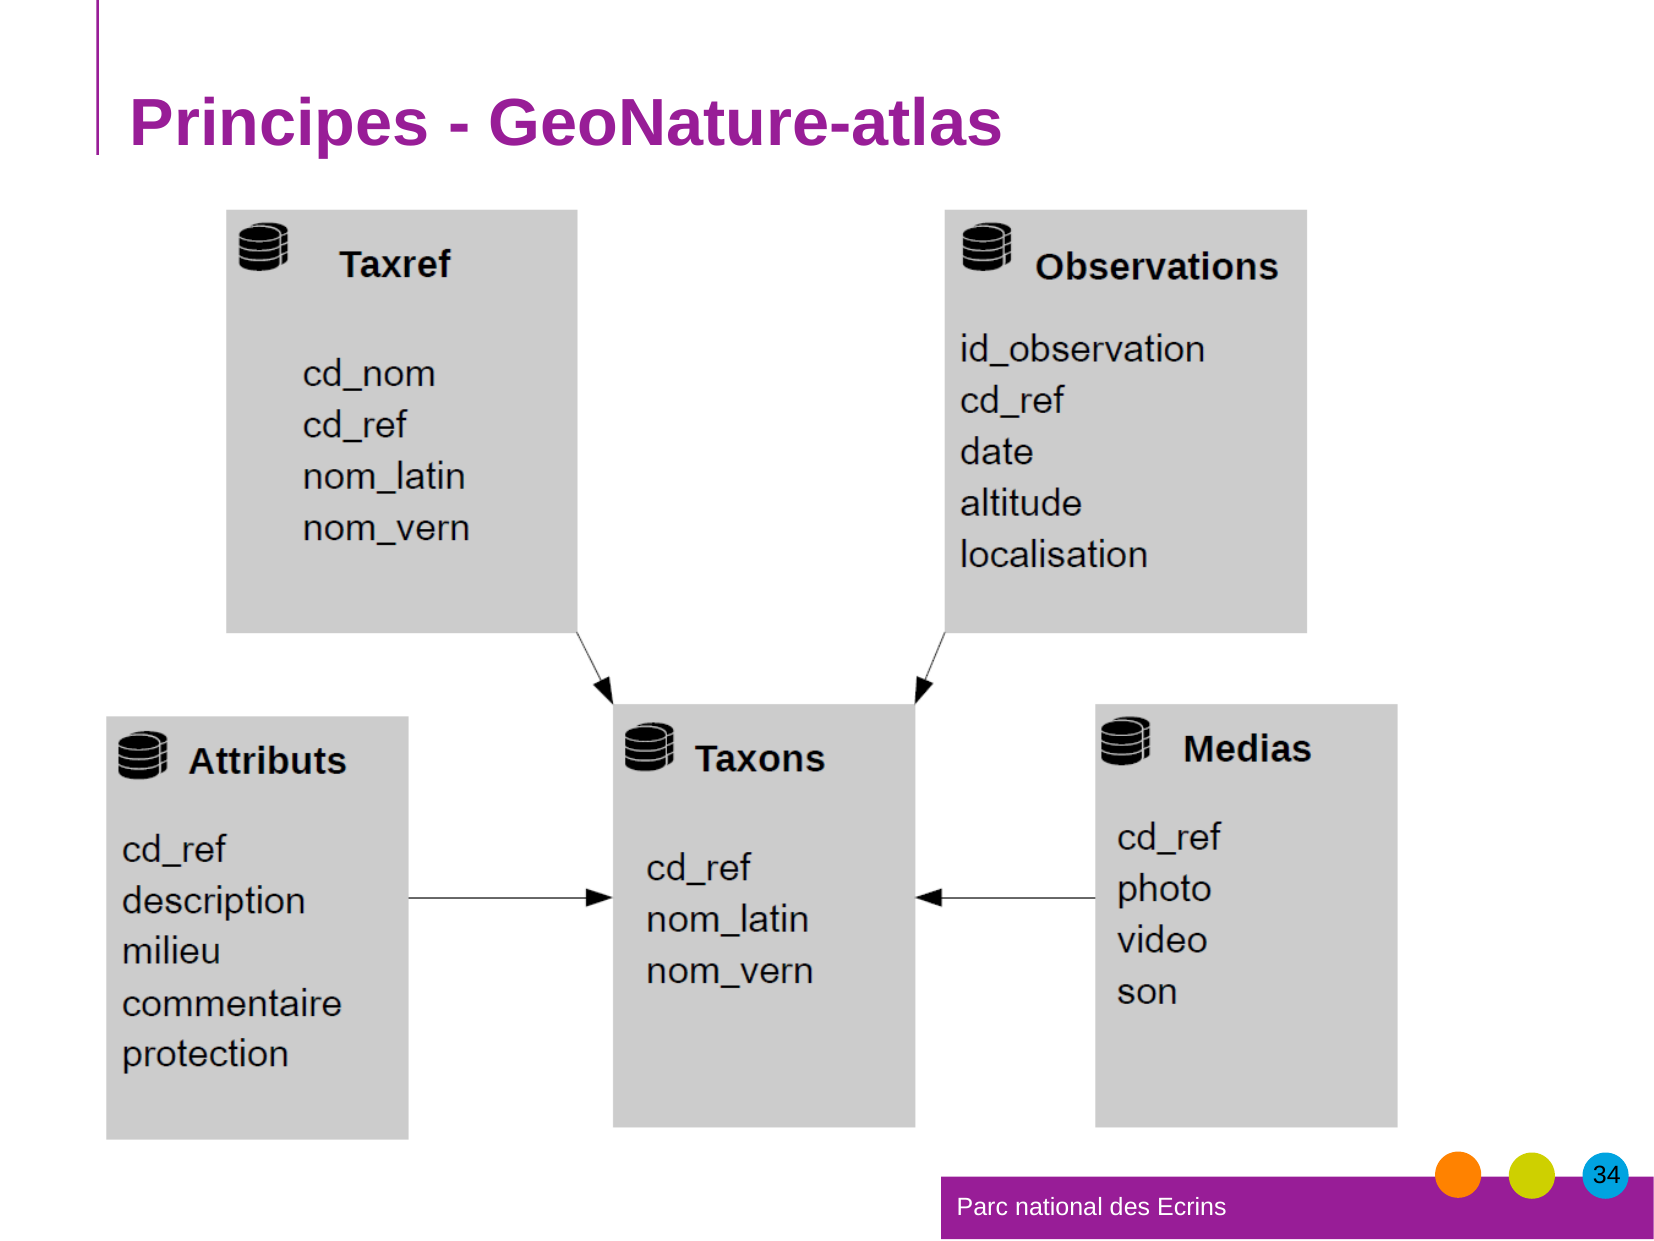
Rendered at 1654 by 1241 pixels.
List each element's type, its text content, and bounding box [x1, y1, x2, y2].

picture [88, 194, 1421, 1152]
title Principes - GeoNature-atlas [129, 11, 1619, 160]
